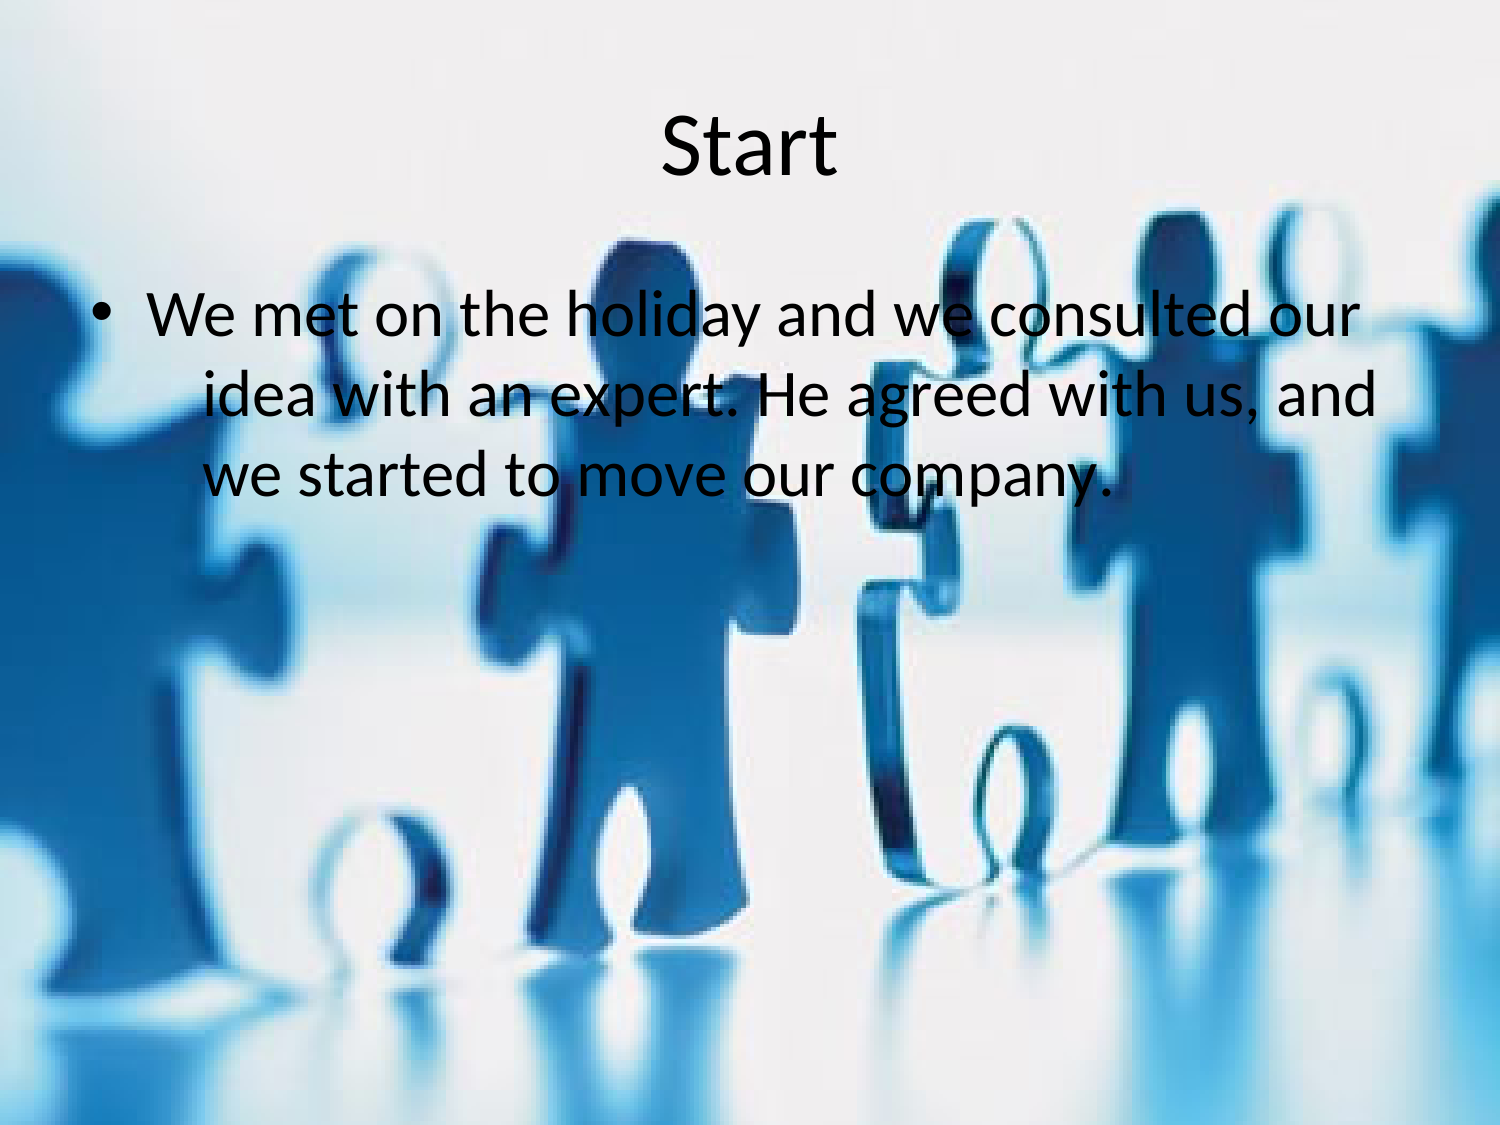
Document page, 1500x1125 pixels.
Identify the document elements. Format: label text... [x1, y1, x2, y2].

list We met on the holiday and we consulted our idea with an expert. He agreed with us, and we started to move our company. [75, 262, 1426, 1005]
title Start [75, 45, 1426, 233]
picture [0, 0, 1500, 1125]
